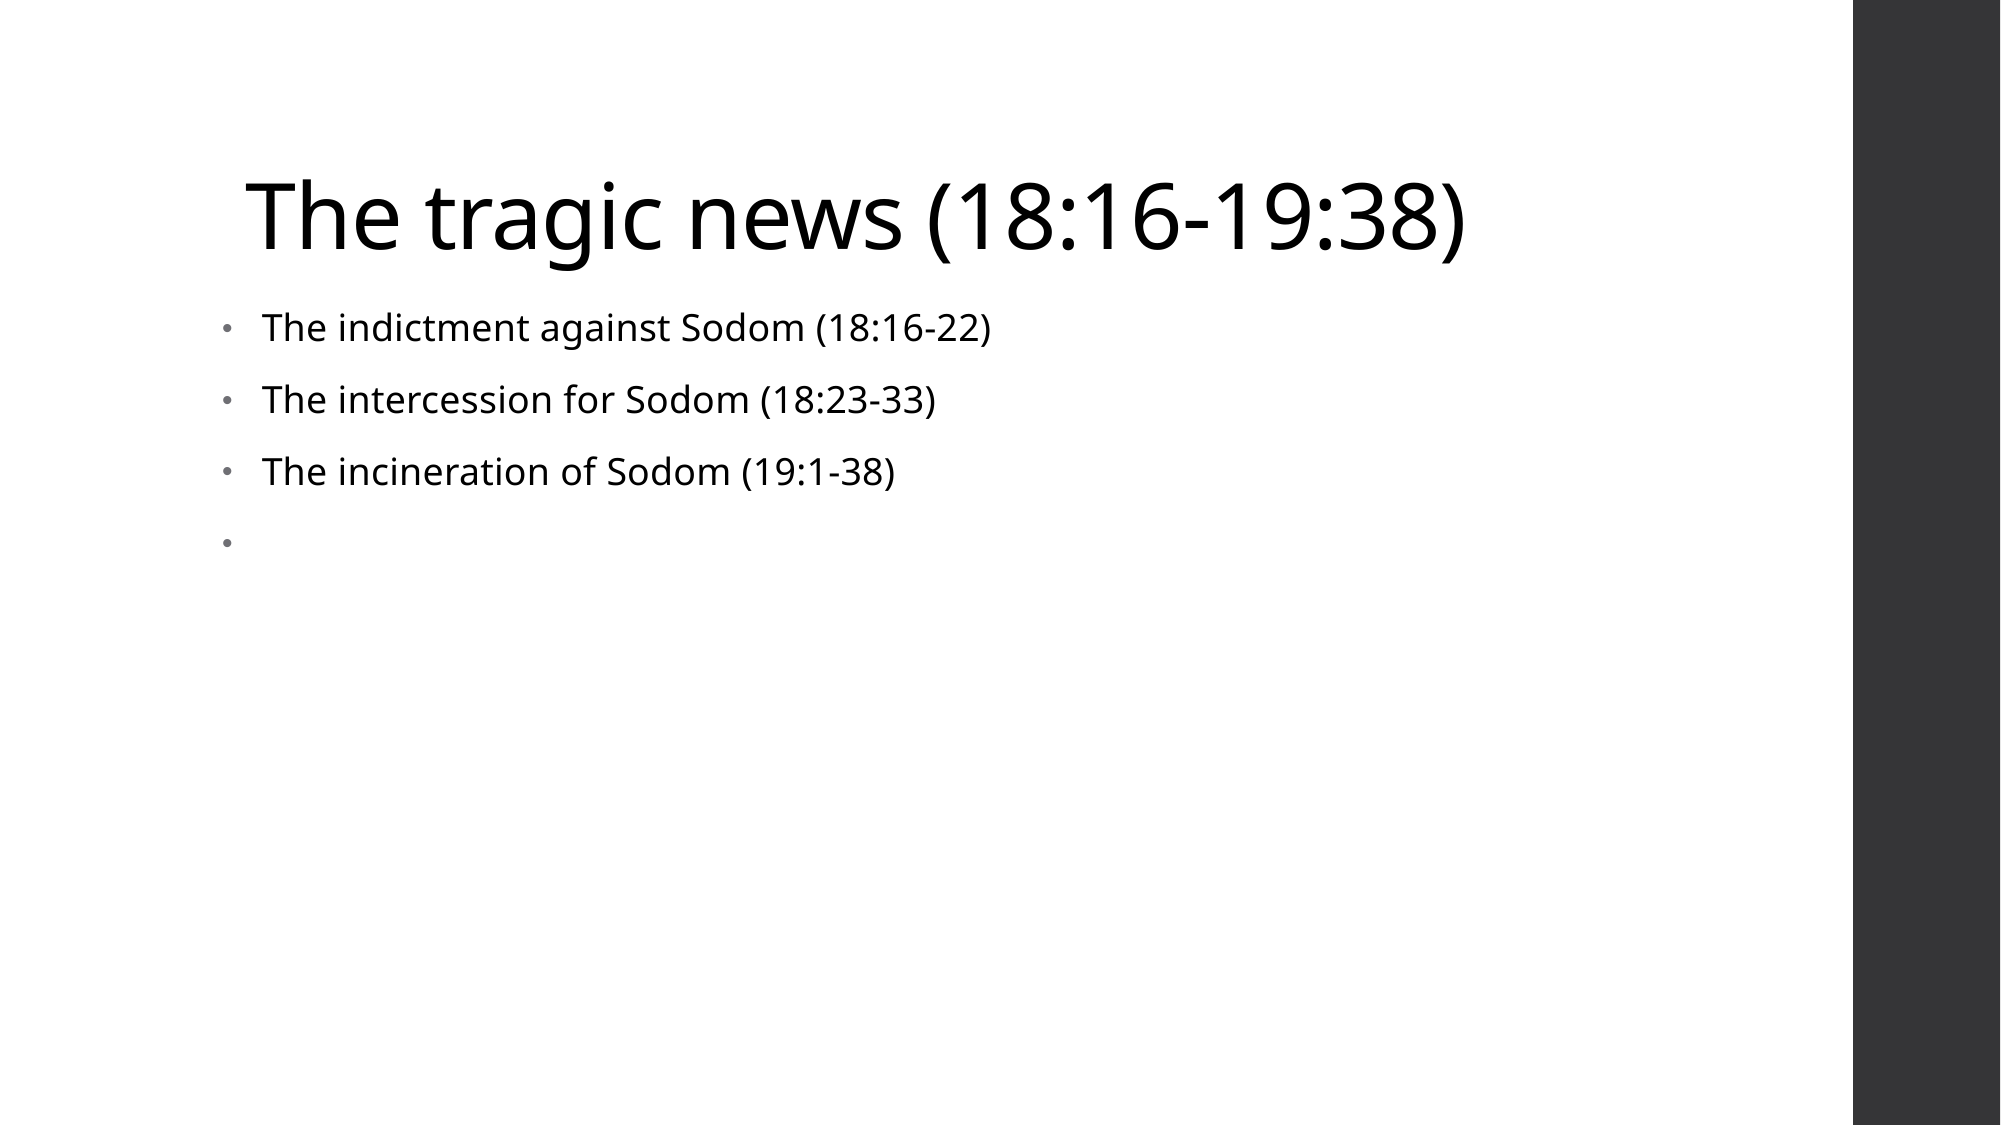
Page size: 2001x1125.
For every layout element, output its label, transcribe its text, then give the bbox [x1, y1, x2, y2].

title The tragic news (18:16-19:38) [206, 60, 1797, 278]
list The indictment against Sodom (18:16-22) The intercession for Sodom (18:23-33) The incineration of Sodom (19:1-38) [206, 299, 1617, 1014]
